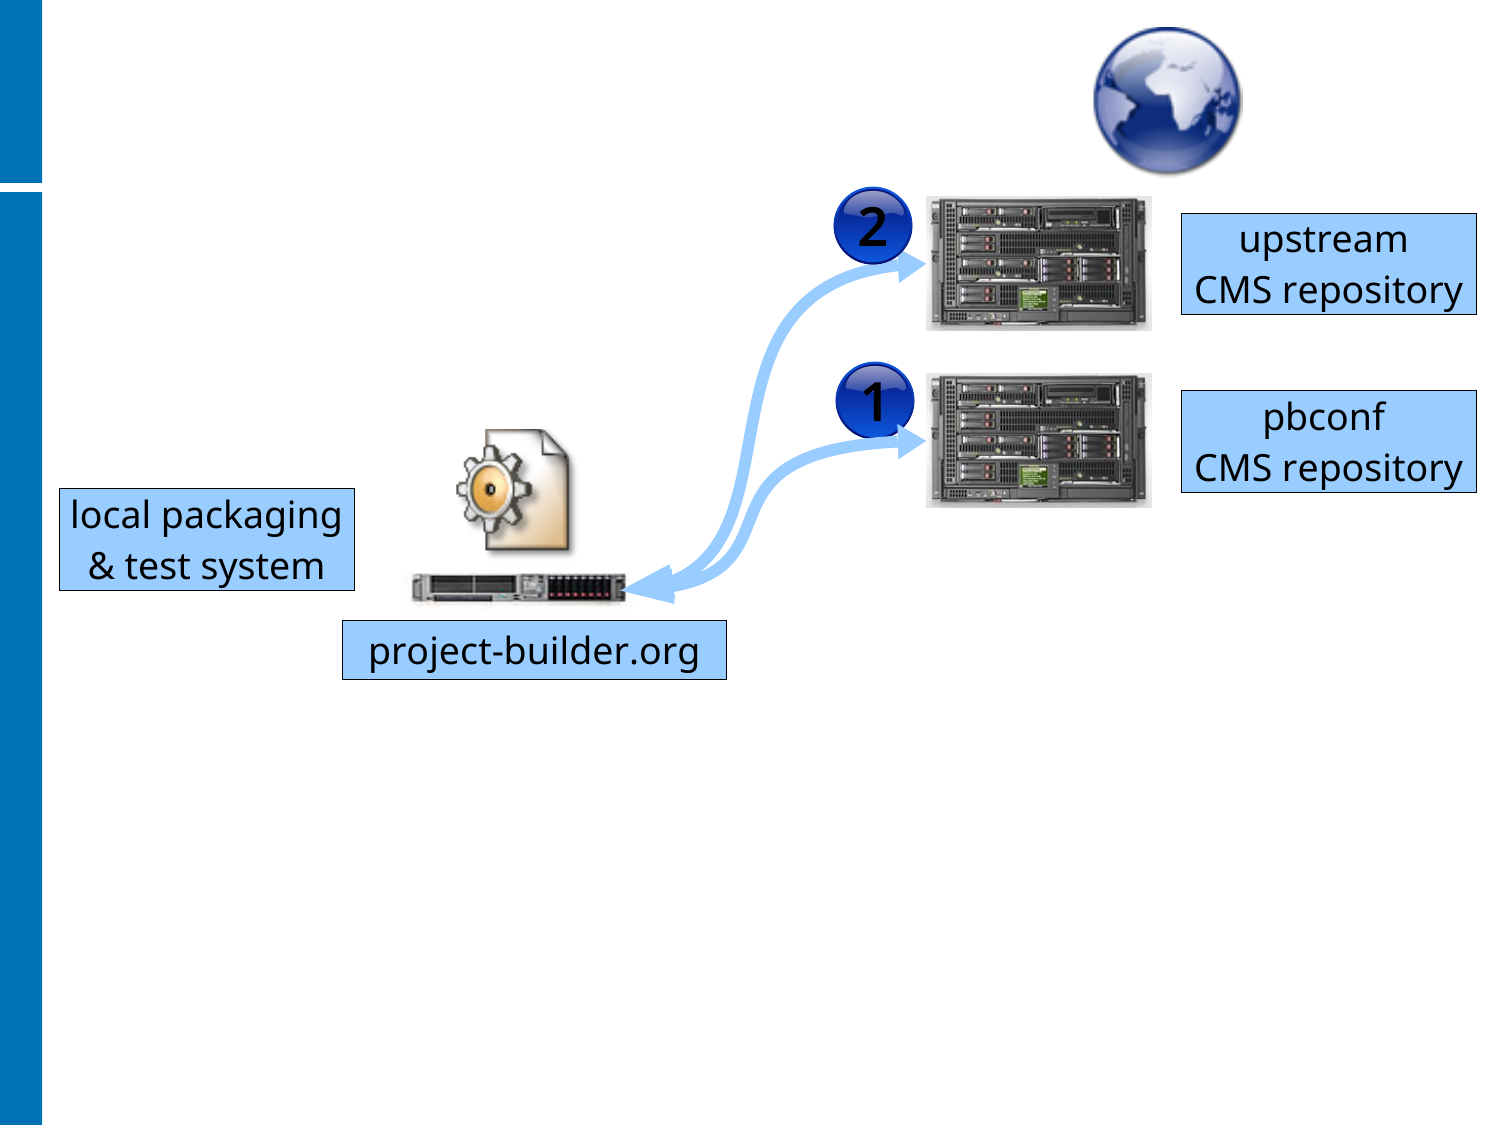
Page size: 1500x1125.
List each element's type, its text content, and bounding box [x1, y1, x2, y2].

picture [401, 429, 643, 620]
picture [832, 185, 914, 266]
text_box project-builder.org [342, 620, 727, 680]
picture [834, 360, 916, 441]
text_box local packaging & test system [59, 488, 355, 591]
picture [926, 196, 1152, 331]
picture [1092, 27, 1243, 178]
picture [926, 373, 1152, 508]
text_box pbconf CMS repository [1181, 390, 1477, 493]
text_box upstream CMS repository [1181, 213, 1477, 315]
